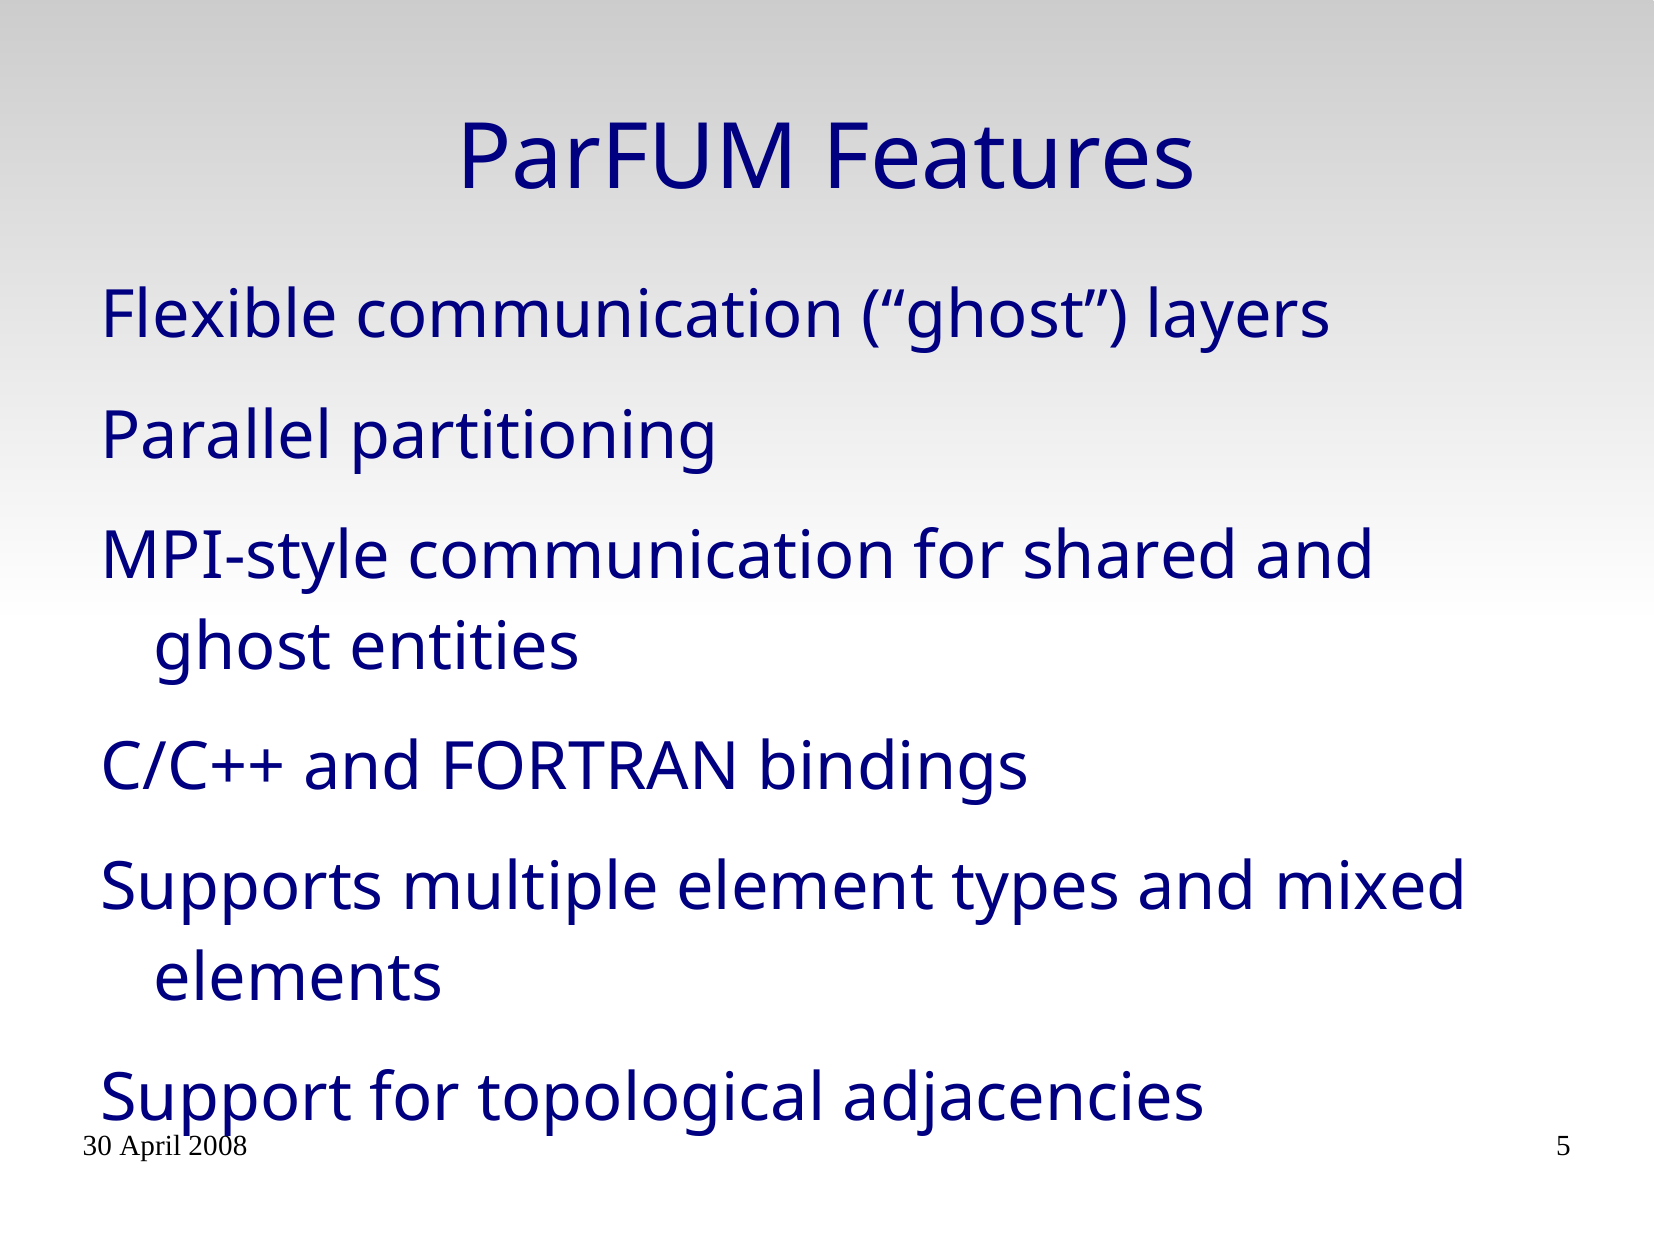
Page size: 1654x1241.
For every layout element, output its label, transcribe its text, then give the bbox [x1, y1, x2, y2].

title ParFUM Features [82, 49, 1571, 257]
list Flexible communication (“ghost”) layers Parallel partitioning MPI-style communication for shared and ghost entities C/C++ and FORTRAN bindings Supports multiple element types and mixed elements Support for topological adjacencies [82, 266, 1571, 1071]
